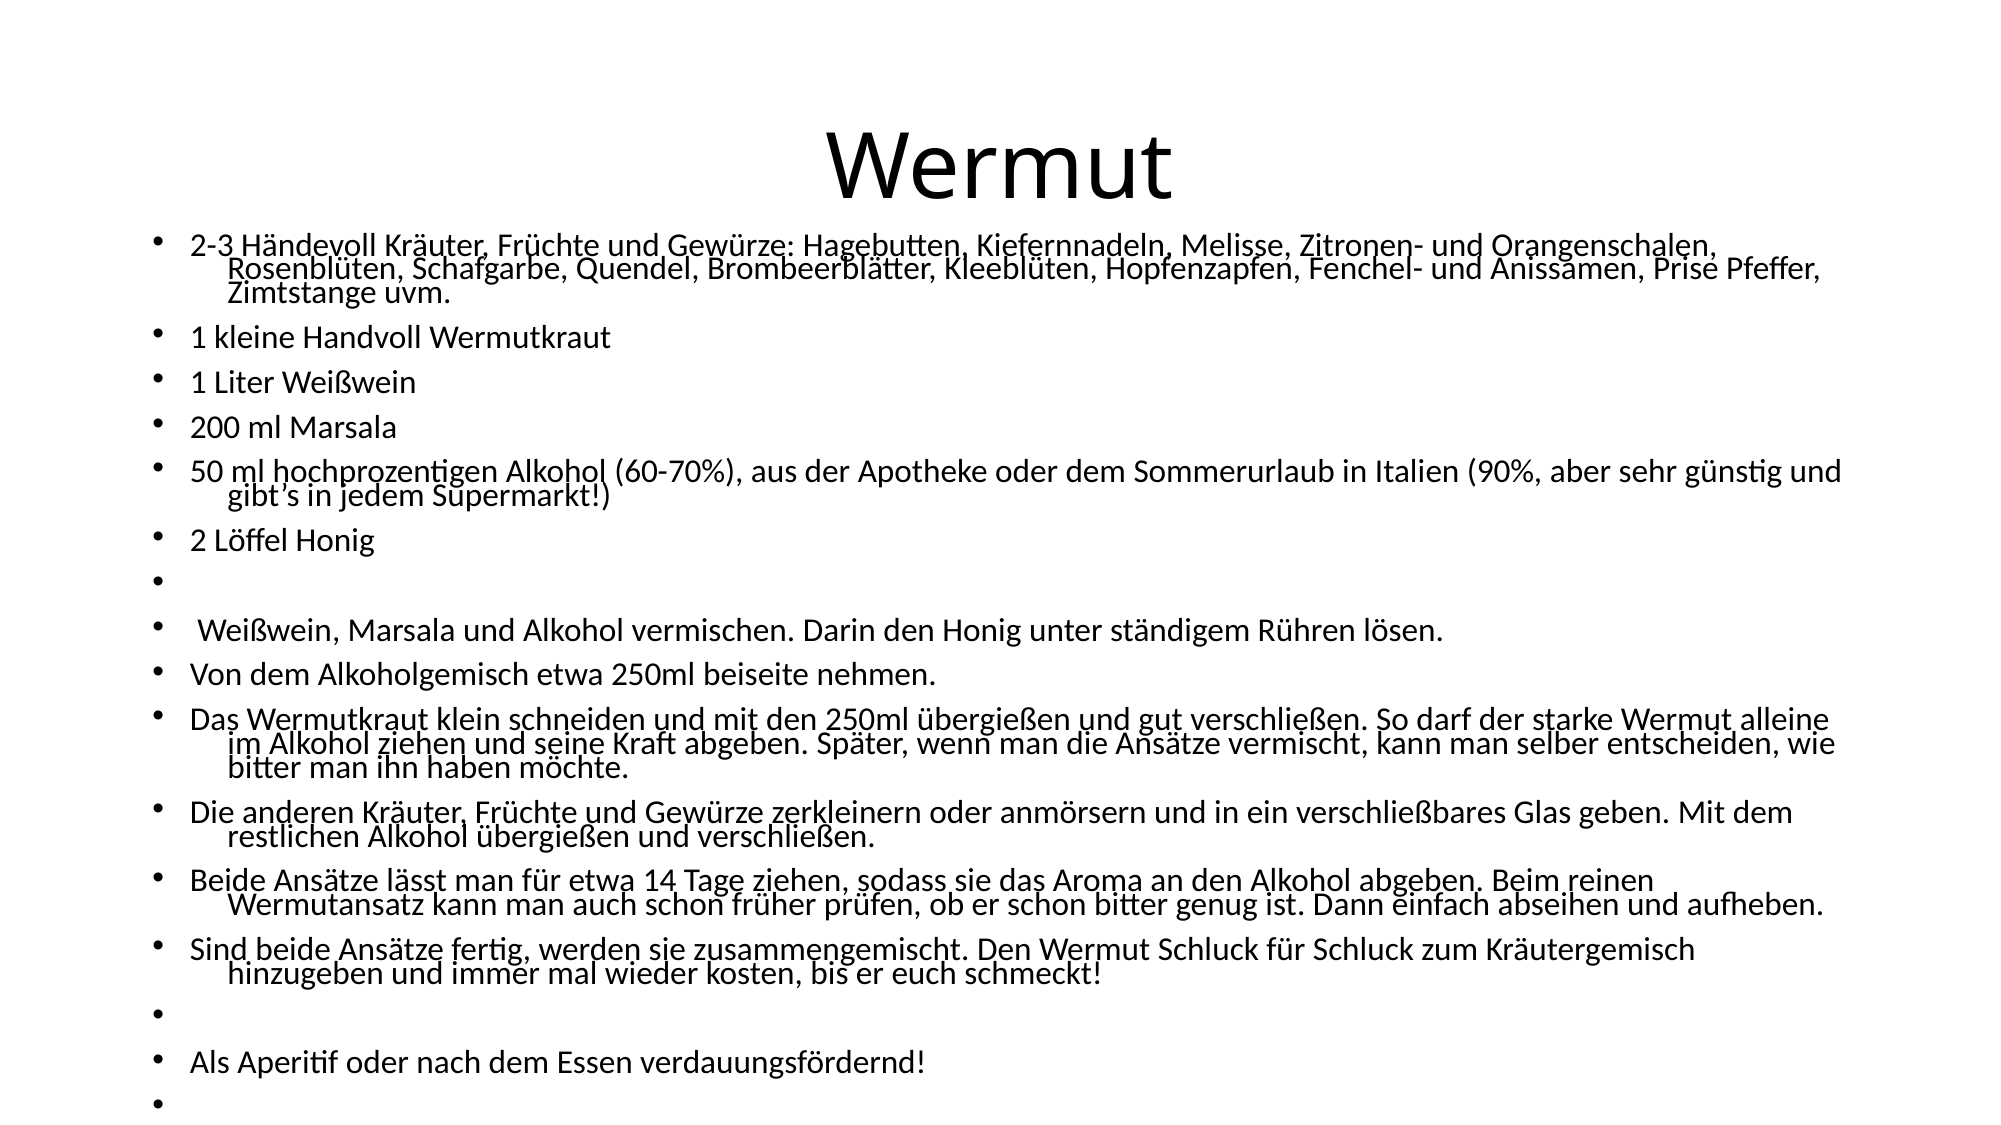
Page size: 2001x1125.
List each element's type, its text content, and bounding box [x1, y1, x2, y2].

title Wermut [137, 59, 1863, 191]
list 2-3 Händevoll Kräuter, Früchte und Gewürze: Hagebutten, Kiefernnadeln, Melisse, Zitronen- und Orangenschalen, Rosenblüten, Schafgarbe, Quendel, Brombeerblätter, Kleeblüten, Hopfenzapfen, Fenchel- und Anissamen, Prise Pfeffer, Zimtstange uvm. 1 kleine Handvoll Wermutkraut 1 Liter Weißwein 200 ml Marsala 50 ml hochprozentigen Alkohol (60-70%), aus der Apotheke oder dem Sommerurlaub in Italien (90%, aber sehr günstig und gibt’s in jedem Supermarkt!) 2 Löffel Honig Weißwein, Marsala und Alkohol vermischen. Darin den Honig unter ständigem Rühren lösen. Von dem Alkoholgemisch etwa 250ml beiseite nehmen. Das Wermutkraut klein schneiden und mit den 250ml übergießen und gut verschließen. So darf der starke Wermut alleine im Alkohol ziehen und seine Kraft abgeben. Später, wenn man die Ansätze vermischt, kann man selber entscheiden, wie bitter man ihn haben möchte. Die anderen Kräuter, Früchte und Gewürze zerkleinern oder anmörsern und in ein verschließbares Glas geben. Mit dem restlichen Alkohol übergießen und verschließen. Beide Ansätze lässt man für etwa 14 Tage ziehen, sodass sie das Aroma an den Alkohol abgeben. Beim reinen Wermutansatz kann man auch schon früher prüfen, ob er schon bitter genug ist. Dann einfach abseihen und aufheben. Sind beide Ansätze fertig, werden sie zusammengemischt. Den Wermut Schluck für Schluck zum Kräutergemisch hinzugeben und immer mal wieder kosten, bis er euch schmeckt! Als Aperitif oder nach dem Essen verdauungsfördernd! [137, 191, 1863, 1125]
